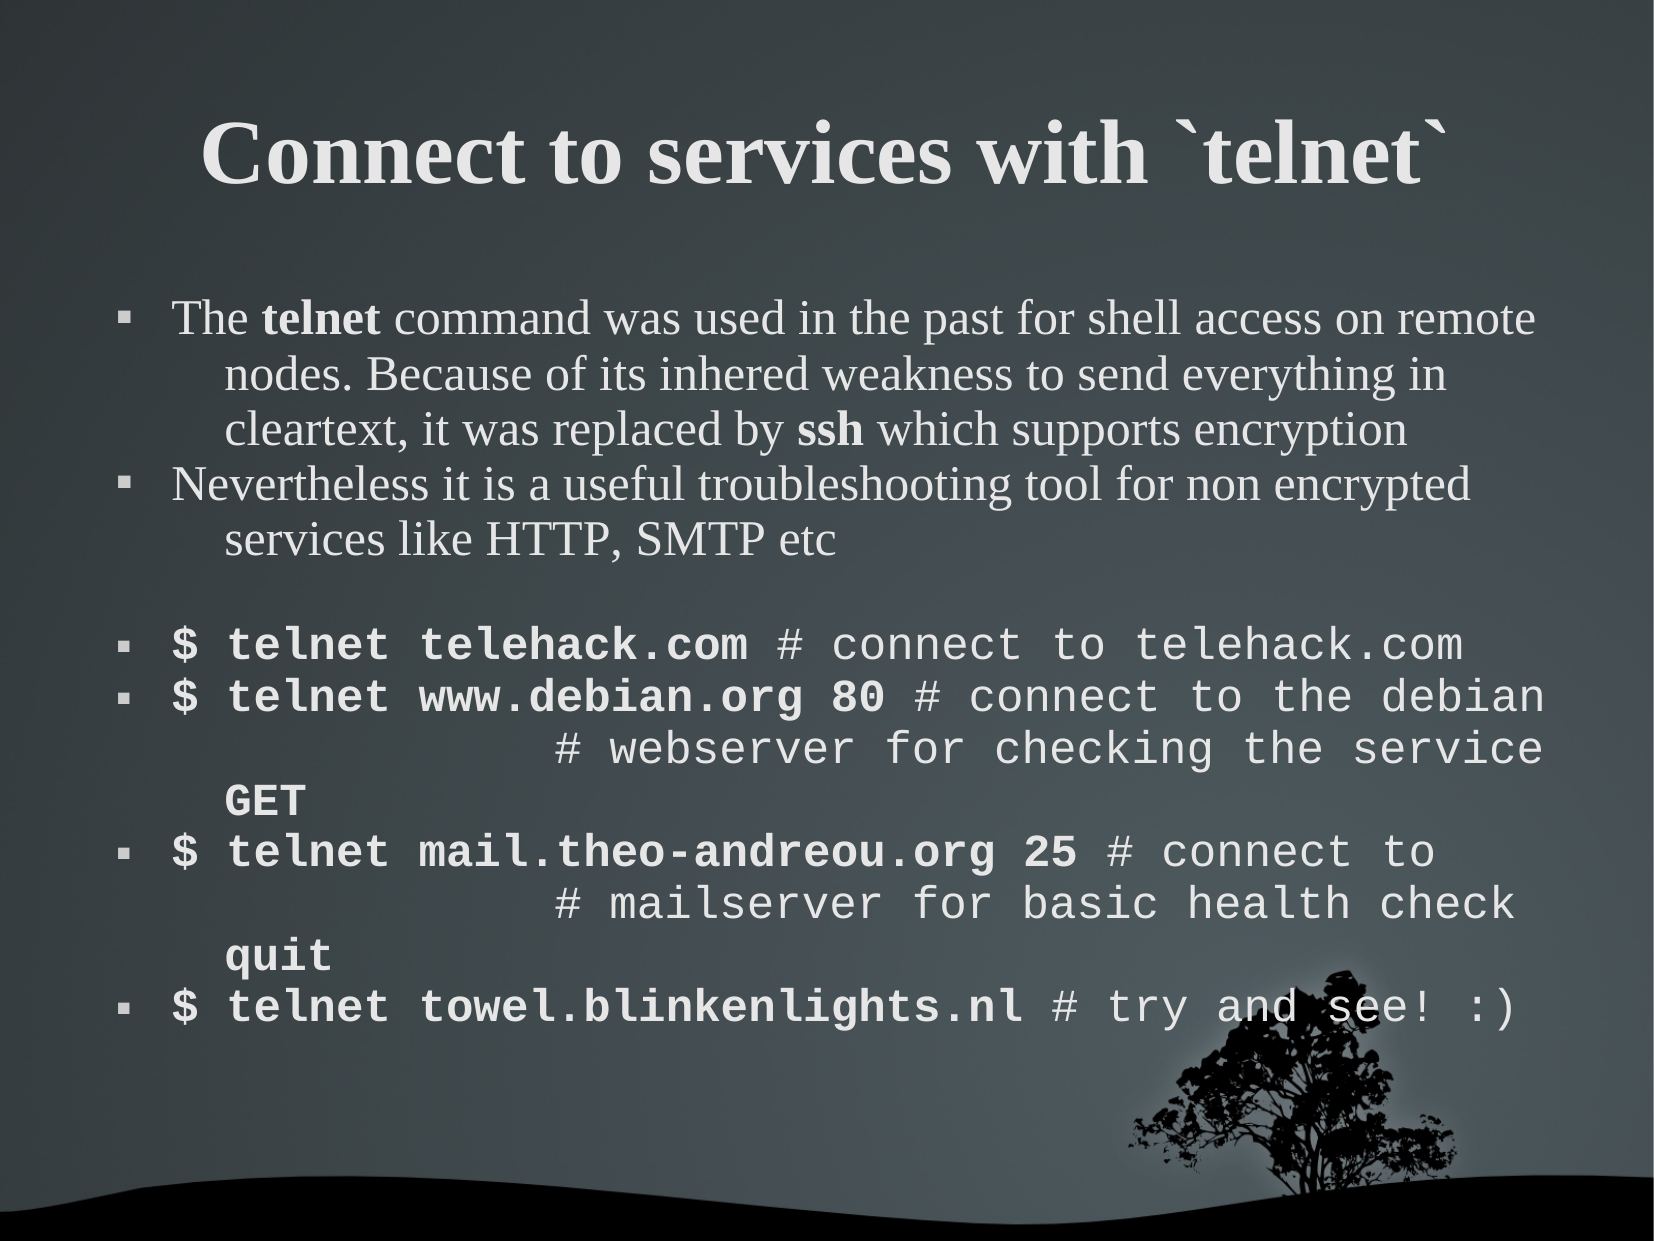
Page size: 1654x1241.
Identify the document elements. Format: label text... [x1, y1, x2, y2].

picture [0, 0, 1654, 1241]
list The telnet command was used in the past for shell access on remote nodes. Because of its inhered weakness to send everything in cleartext, it was replaced by ssh which supports encryption Nevertheless it is a useful troubleshooting tool for non encrypted services like HTTP, SMTP etc $ telnet telehack.com # connect to telehack.com $ telnet www.debian.org 80 # connect to the debian # webserver for checking the service GET $ telnet mail.theo-andreou.org 25 # connect to # mailserver for basic health check quit $ telnet towel.blinkenlights.nl # try and see! :) [82, 290, 1571, 1241]
title Connect to services with `telnet` [82, 33, 1571, 273]
